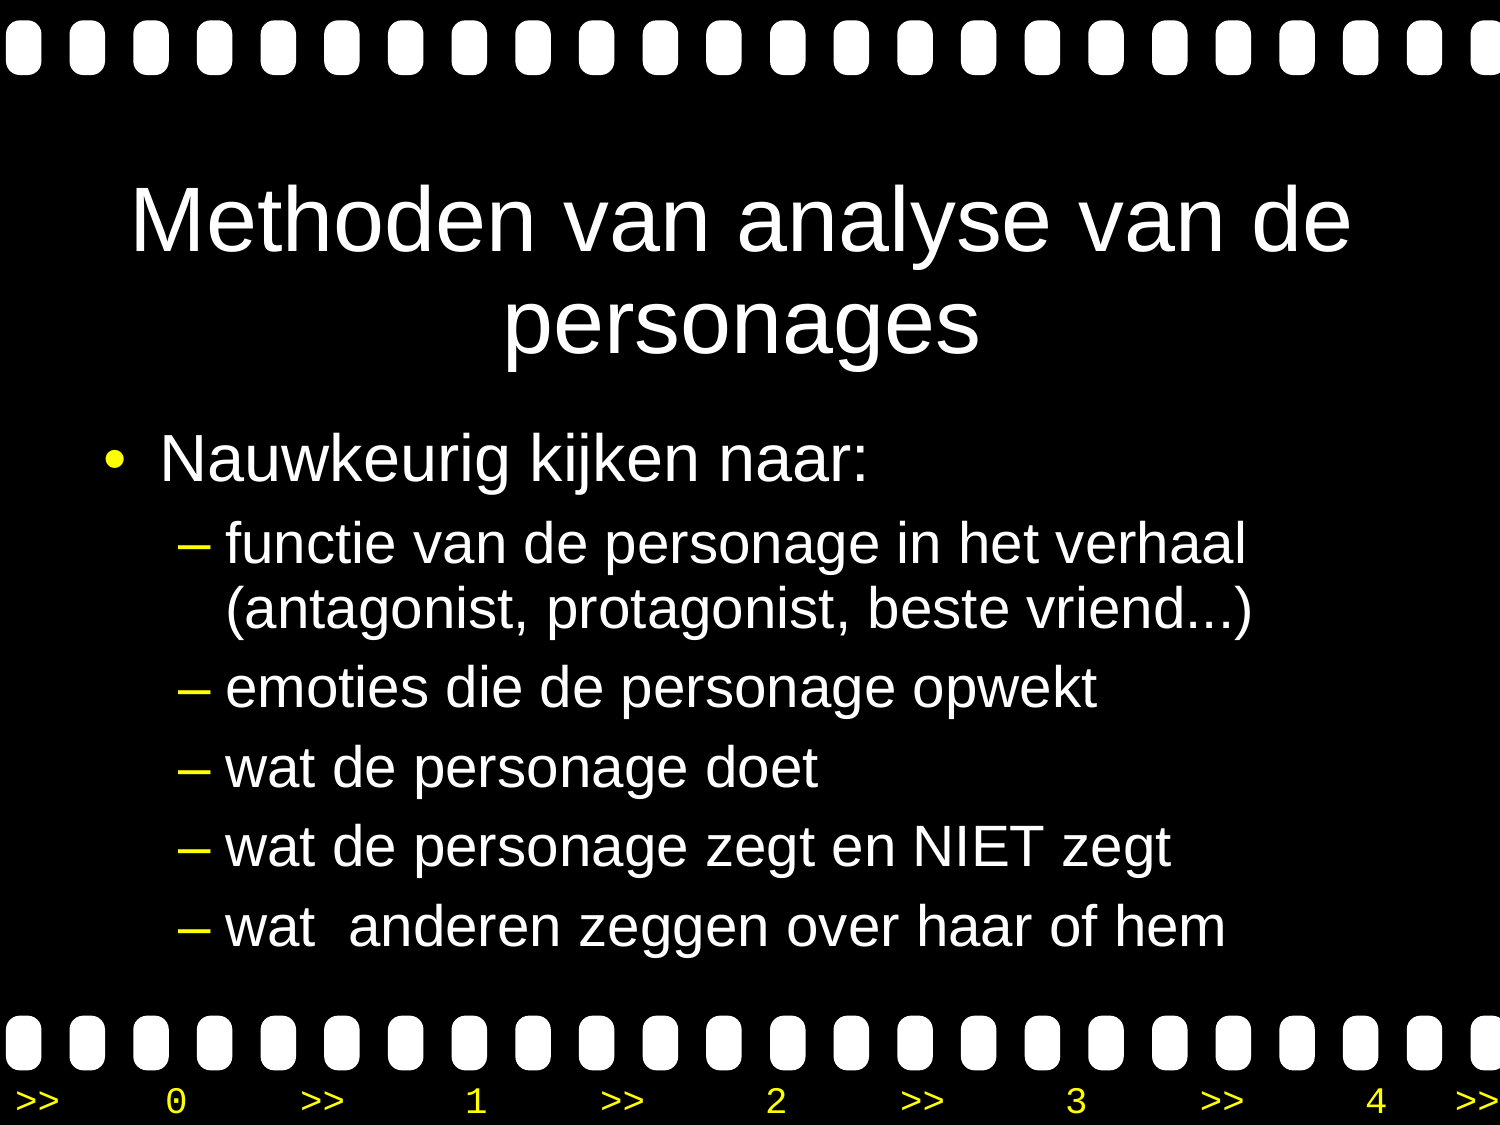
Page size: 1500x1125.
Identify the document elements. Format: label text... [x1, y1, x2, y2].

title Methoden van analyse van de personages [67, 157, 1418, 385]
list Nauwkeurig kijken naar: functie van de personage in het verhaal (antagonist, protagonist, beste vriend...) emoties die de personage opwekt wat de personage doet wat de personage zegt en NIET zegt wat anderen zeggen over haar of hem [88, 413, 1447, 1004]
